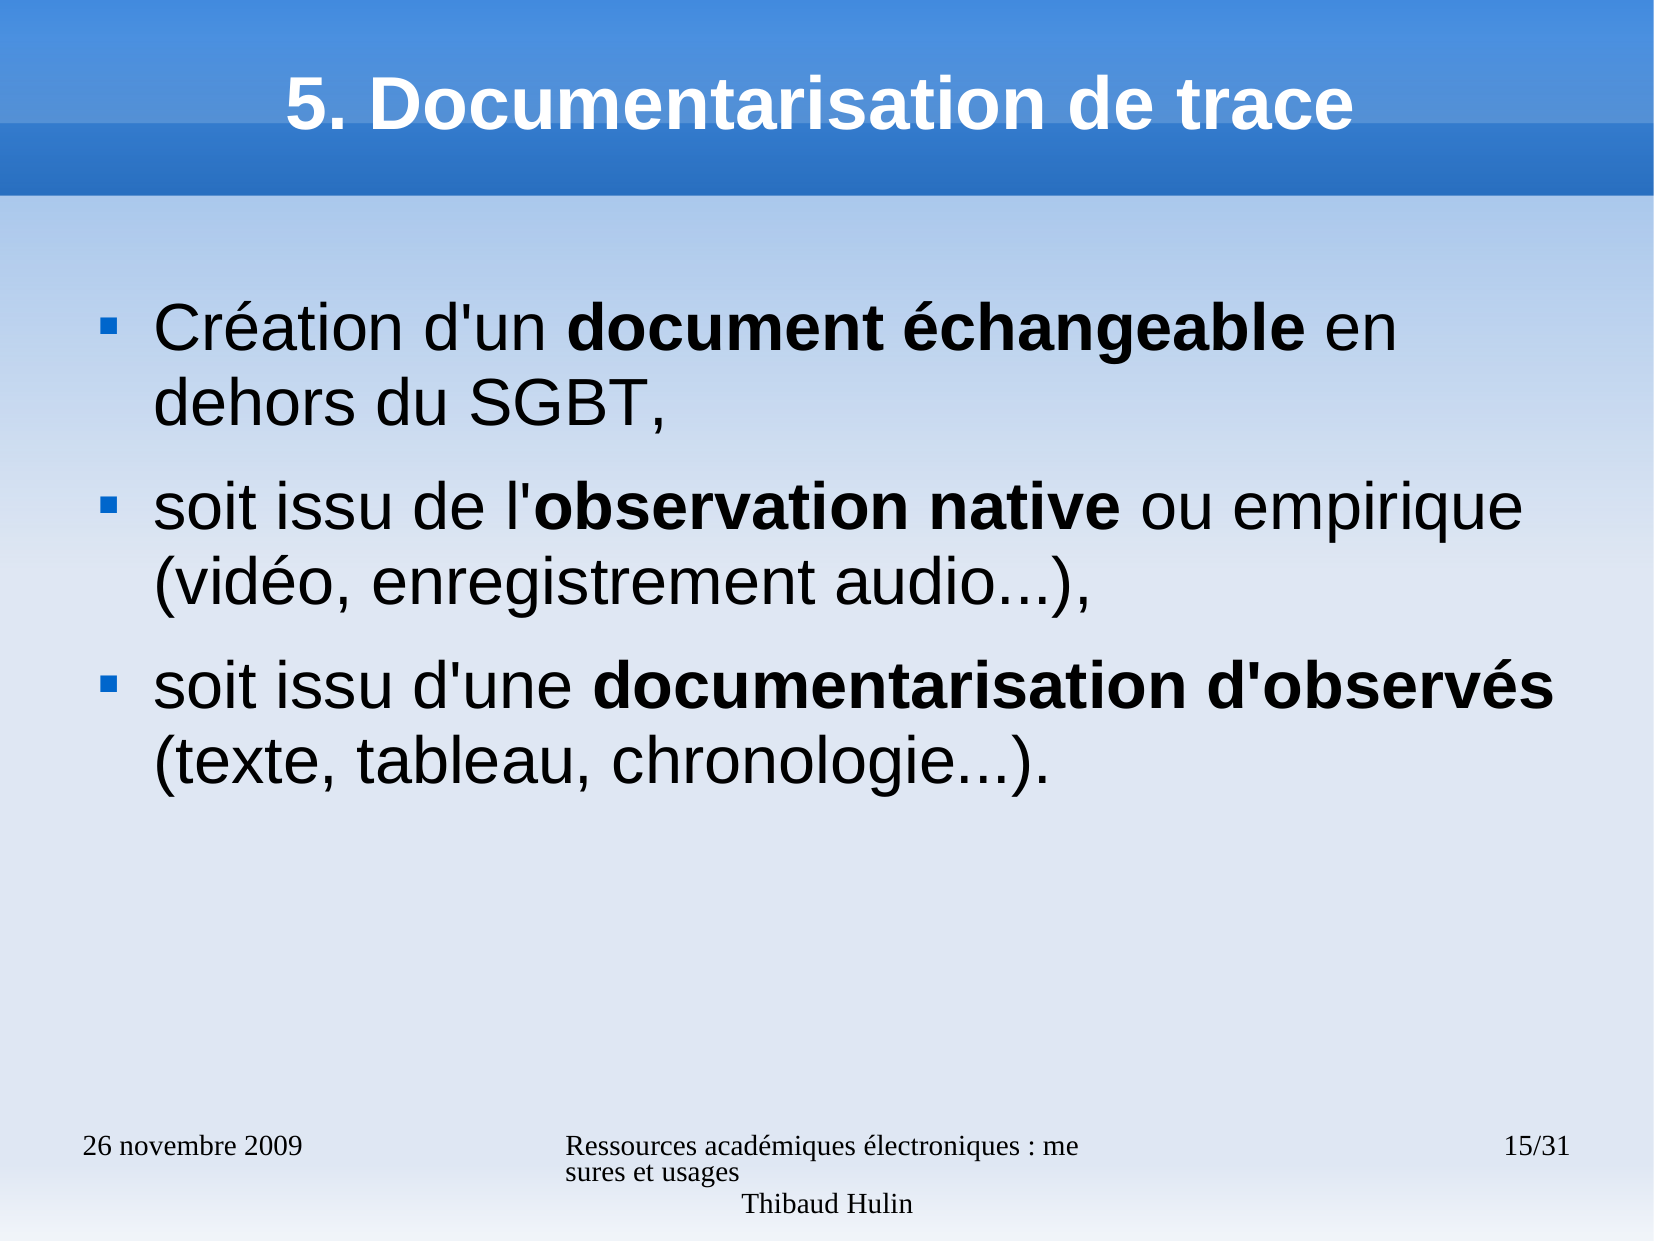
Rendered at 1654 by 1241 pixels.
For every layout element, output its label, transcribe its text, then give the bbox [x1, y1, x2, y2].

list Création d'un document échangeable en dehors du SGBT, soit issu de l'observation native ou empirique (vidéo, enregistrement audio...), soit issu d'une documentarisation d'observés (texte, tableau, chronologie...). [82, 290, 1571, 1094]
picture [0, 0, 1654, 1241]
title 5. Documentarisation de trace [76, 7, 1565, 200]
